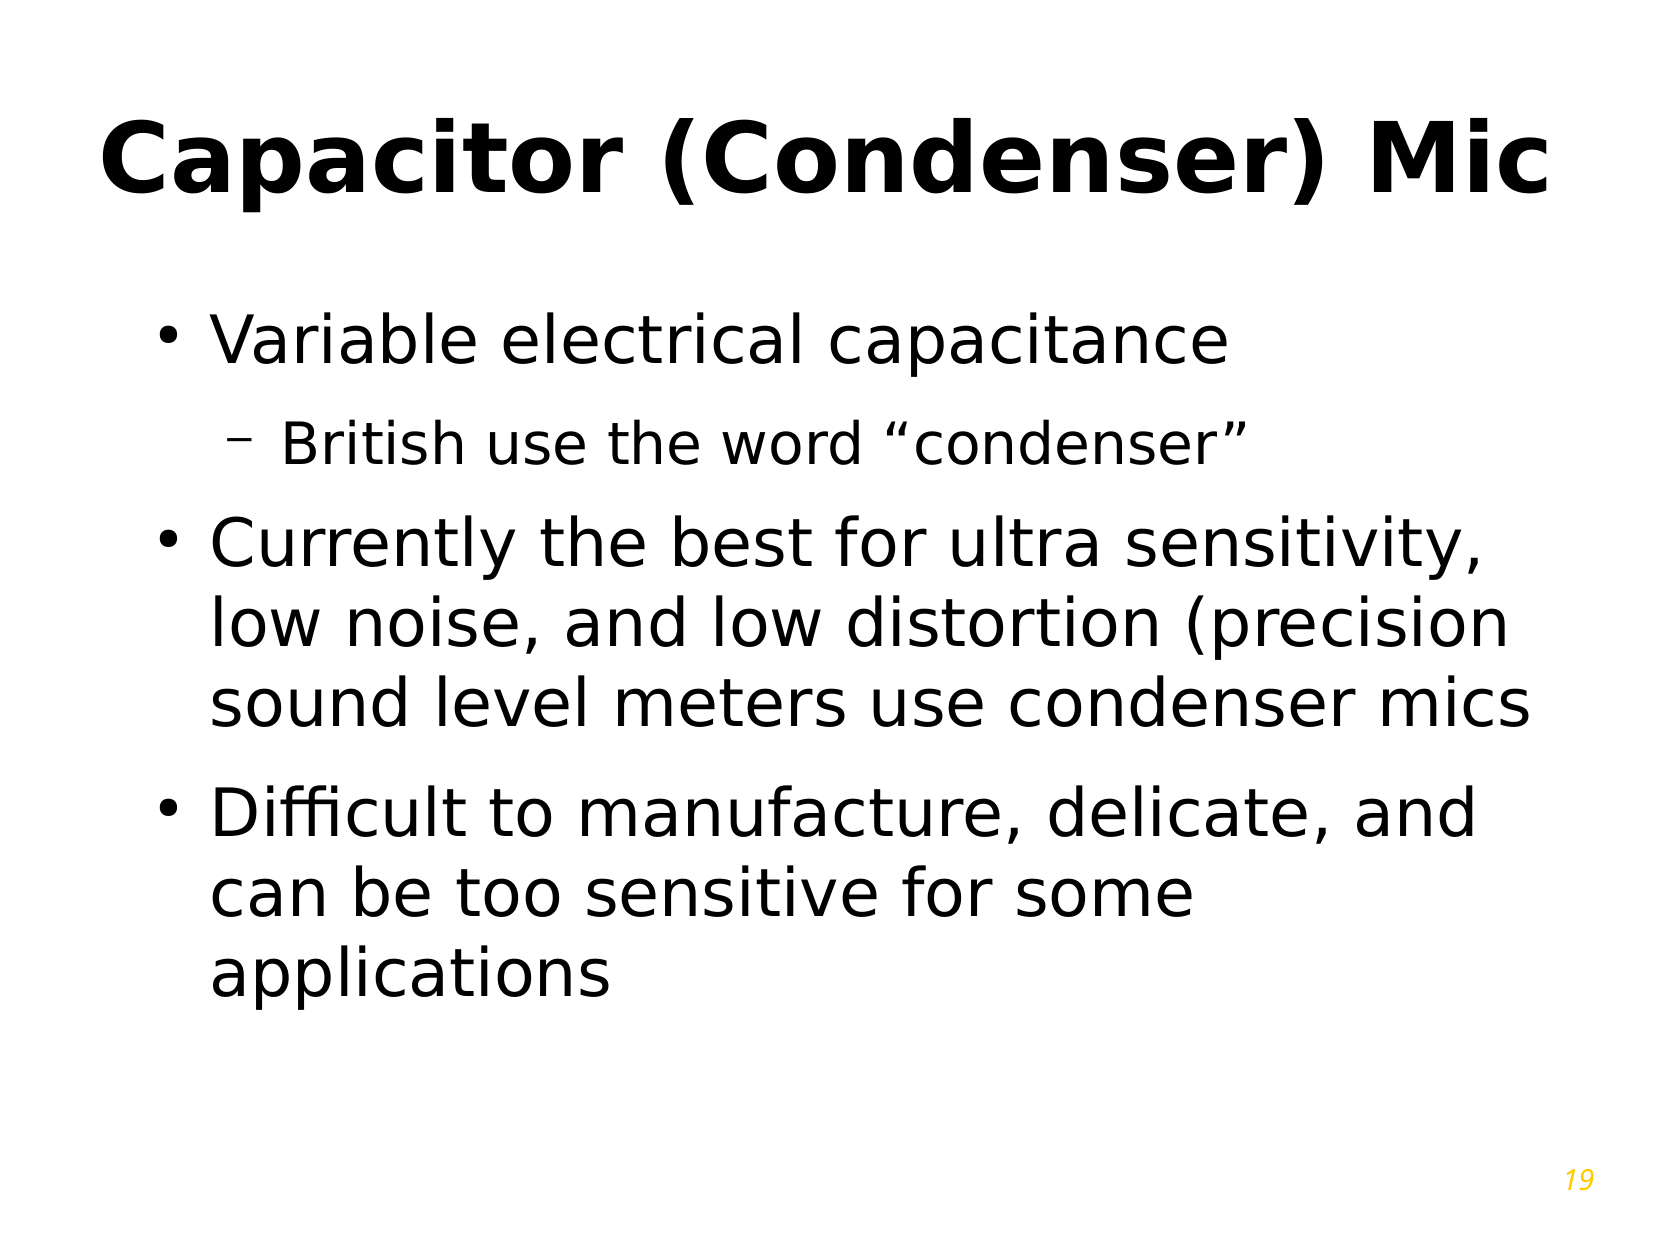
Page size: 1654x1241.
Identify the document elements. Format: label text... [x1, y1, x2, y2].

title Capacitor (Condenser) Mic [82, 49, 1571, 257]
list Variable electrical capacitance British use the word “condenser” Currently the best for ultra sensitivity, low noise, and low distortion (precision sound level meters use condenser mics Difficult to manufacture, delicate, and can be too sensitive for some applications [124, 289, 1571, 1108]
slide_number <skaitlis> [1339, 1153, 1610, 1241]
